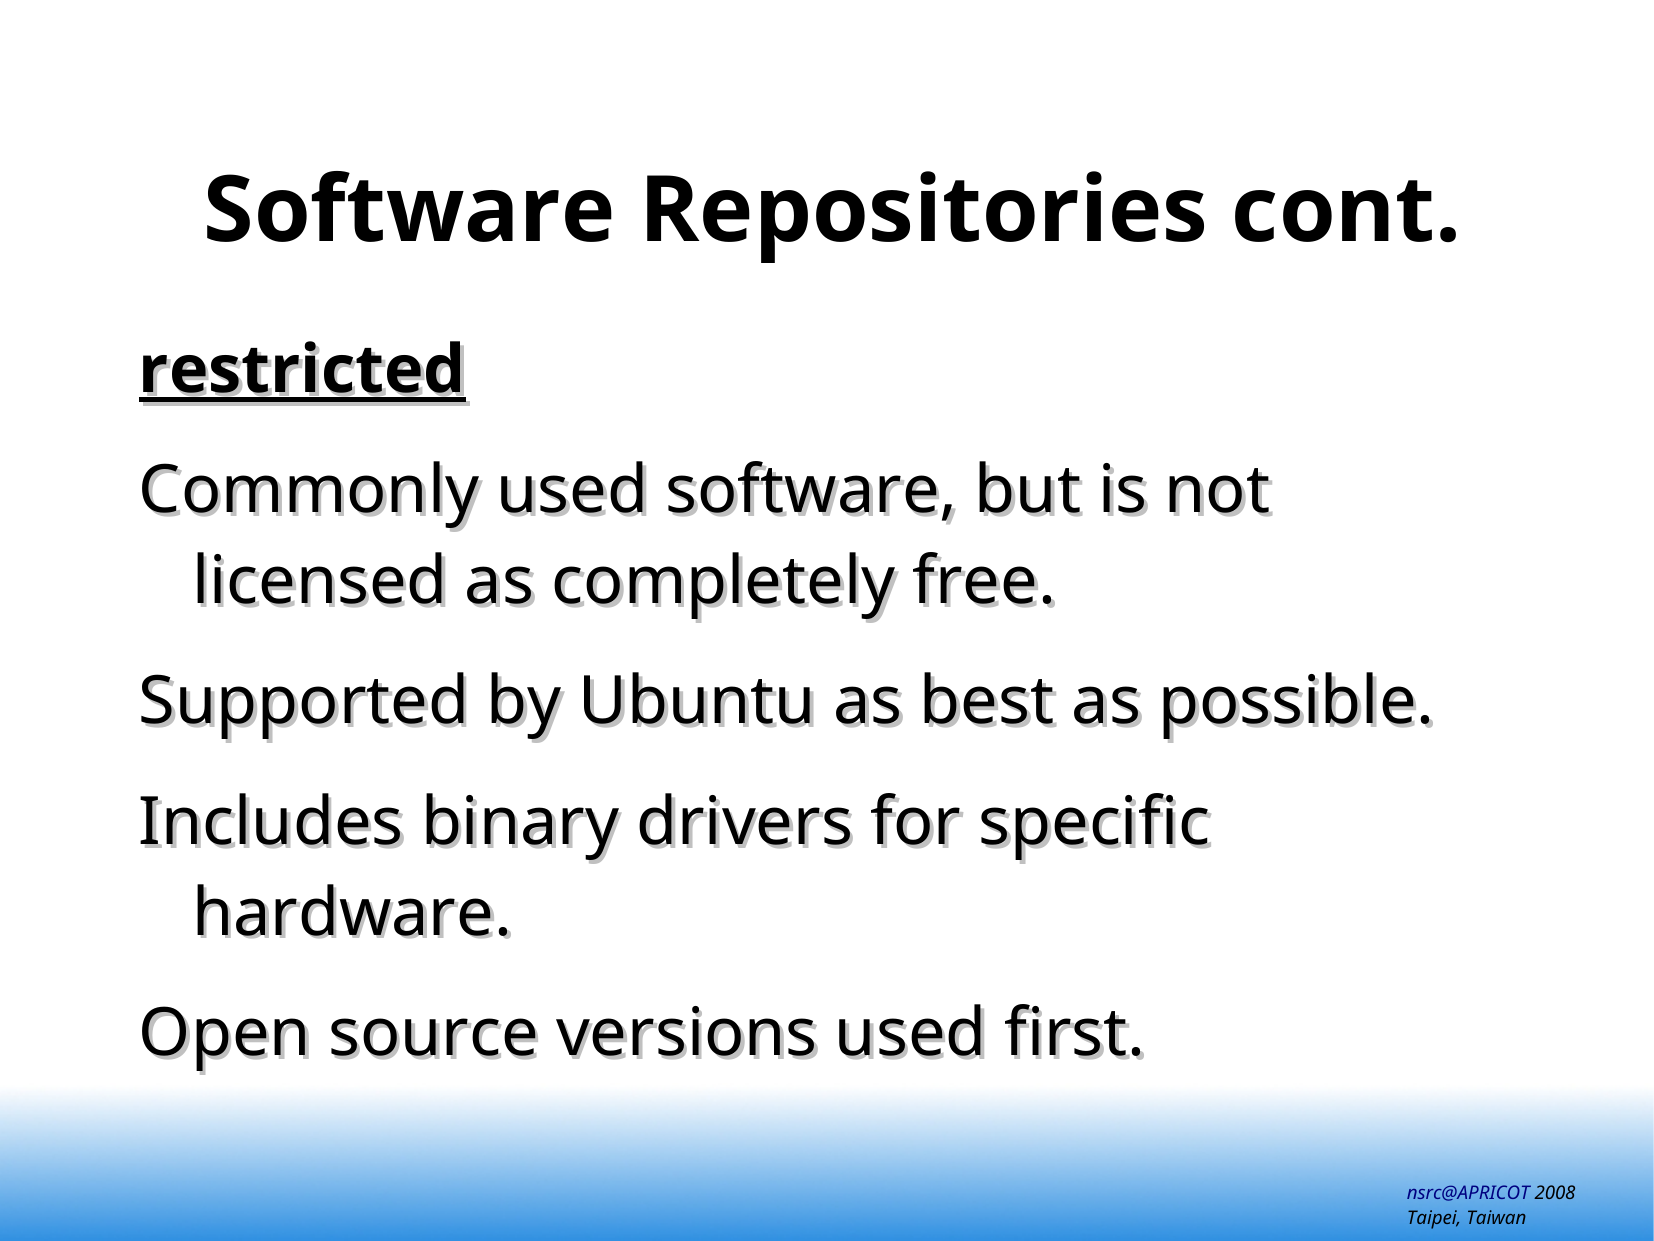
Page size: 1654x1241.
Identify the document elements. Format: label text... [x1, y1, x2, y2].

list restricted Commonly used software, but is not licensed as completely free. Supported by Ubuntu as best as possible. Includes binary drivers for specific hardware. Open source versions used first. [121, 321, 1534, 1104]
title Software Repositories cont. [109, 102, 1558, 310]
picture [0, 1083, 1654, 1241]
